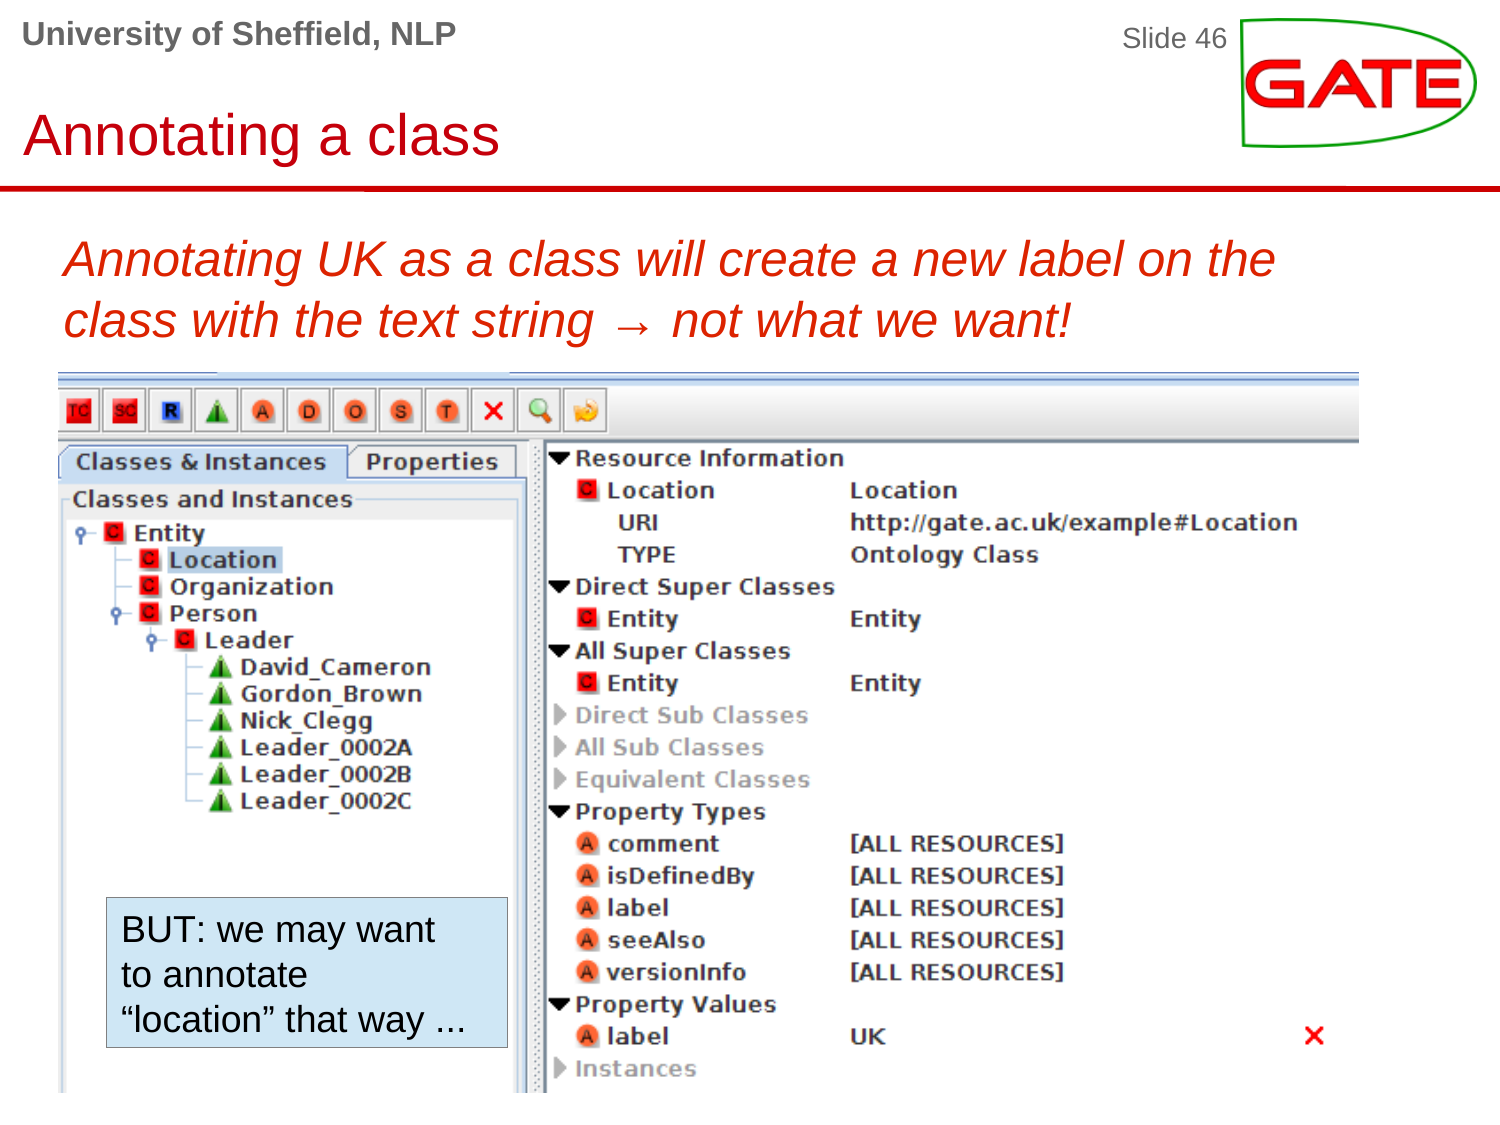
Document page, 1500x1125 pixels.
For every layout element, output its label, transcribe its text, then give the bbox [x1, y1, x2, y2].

picture [1240, 18, 1477, 148]
list Annotating UK as a class will create a new label on the class with the text string → not what we want! [0, 224, 1312, 984]
title Annotating a class [23, 47, 1262, 224]
text_box [485, 897, 508, 1048]
text_box BUT: we may want to annotate “location” that way ... [106, 897, 485, 1048]
picture [58, 372, 1359, 1093]
